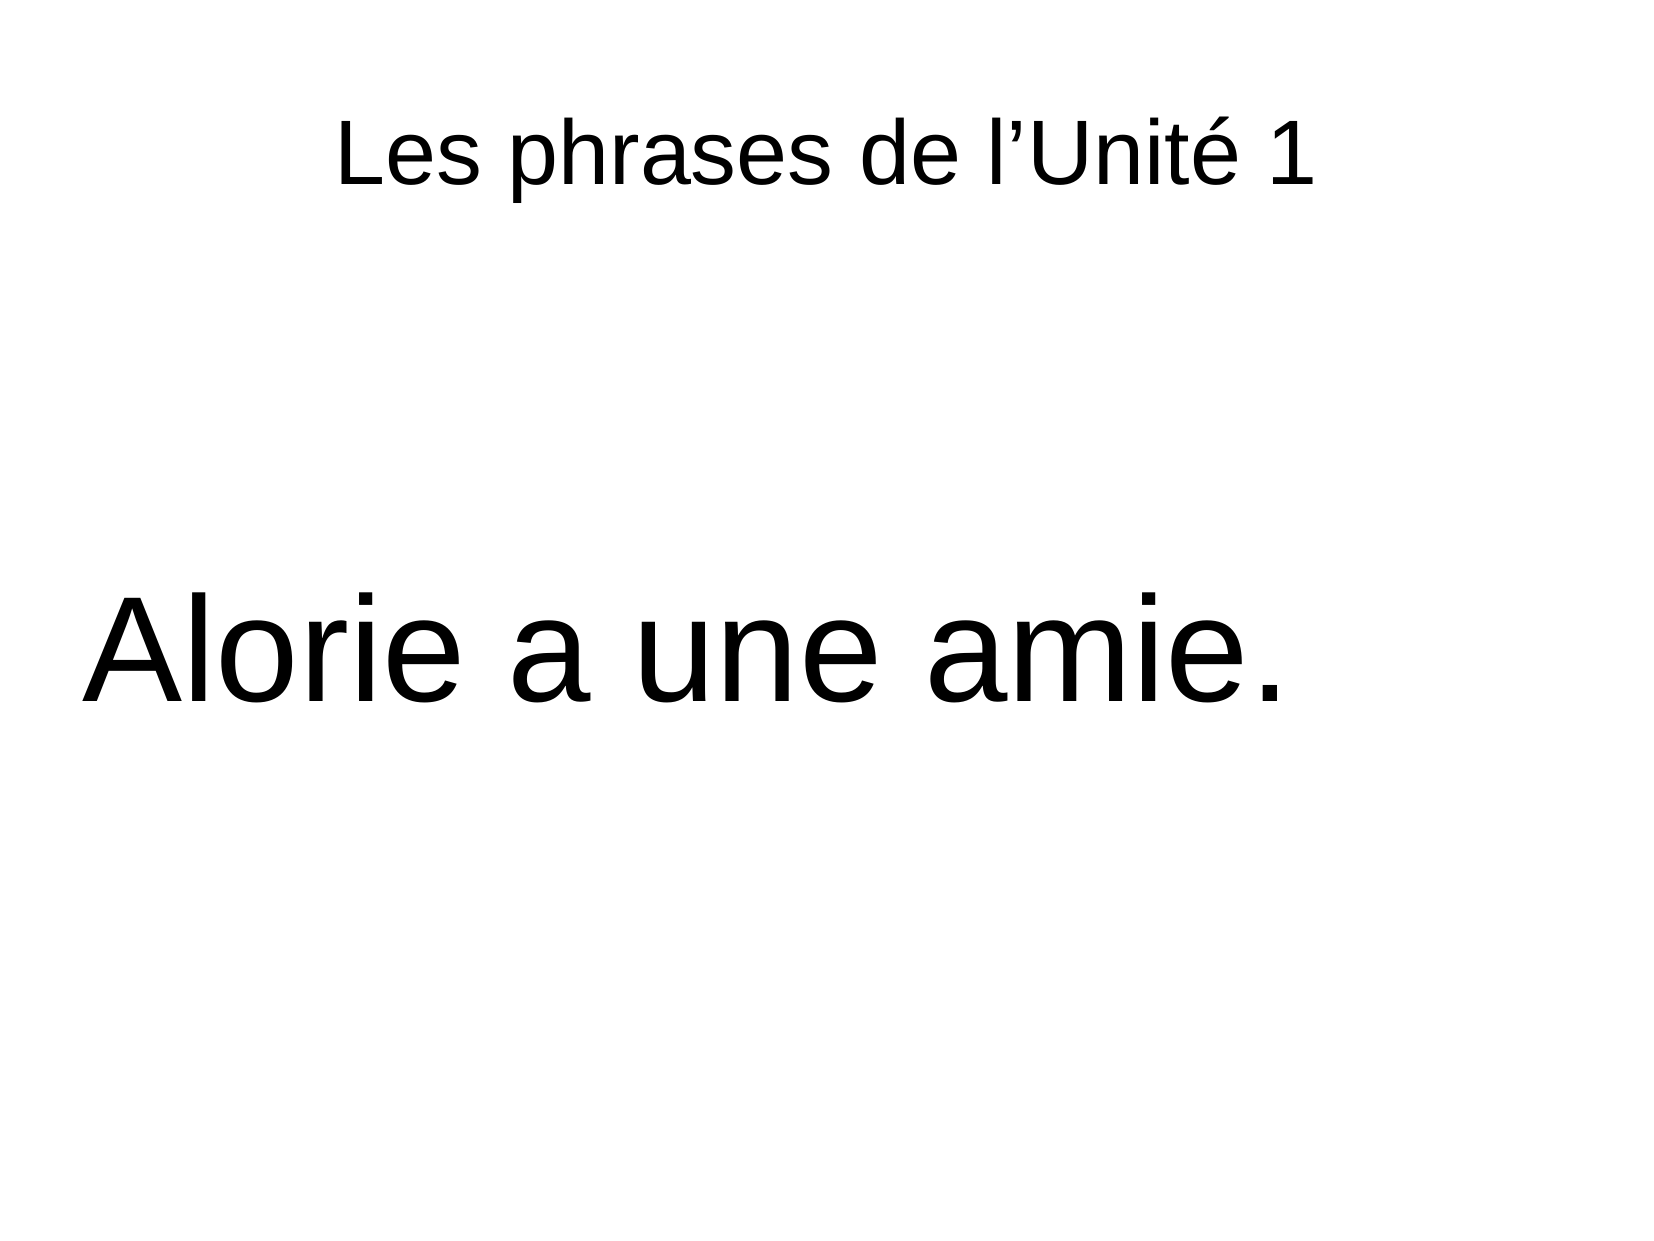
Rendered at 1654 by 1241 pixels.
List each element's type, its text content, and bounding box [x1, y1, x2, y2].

subtitle Alorie a une amie. [82, 290, 1571, 1010]
title Les phrases de l’Unité 1 [82, 49, 1571, 257]
